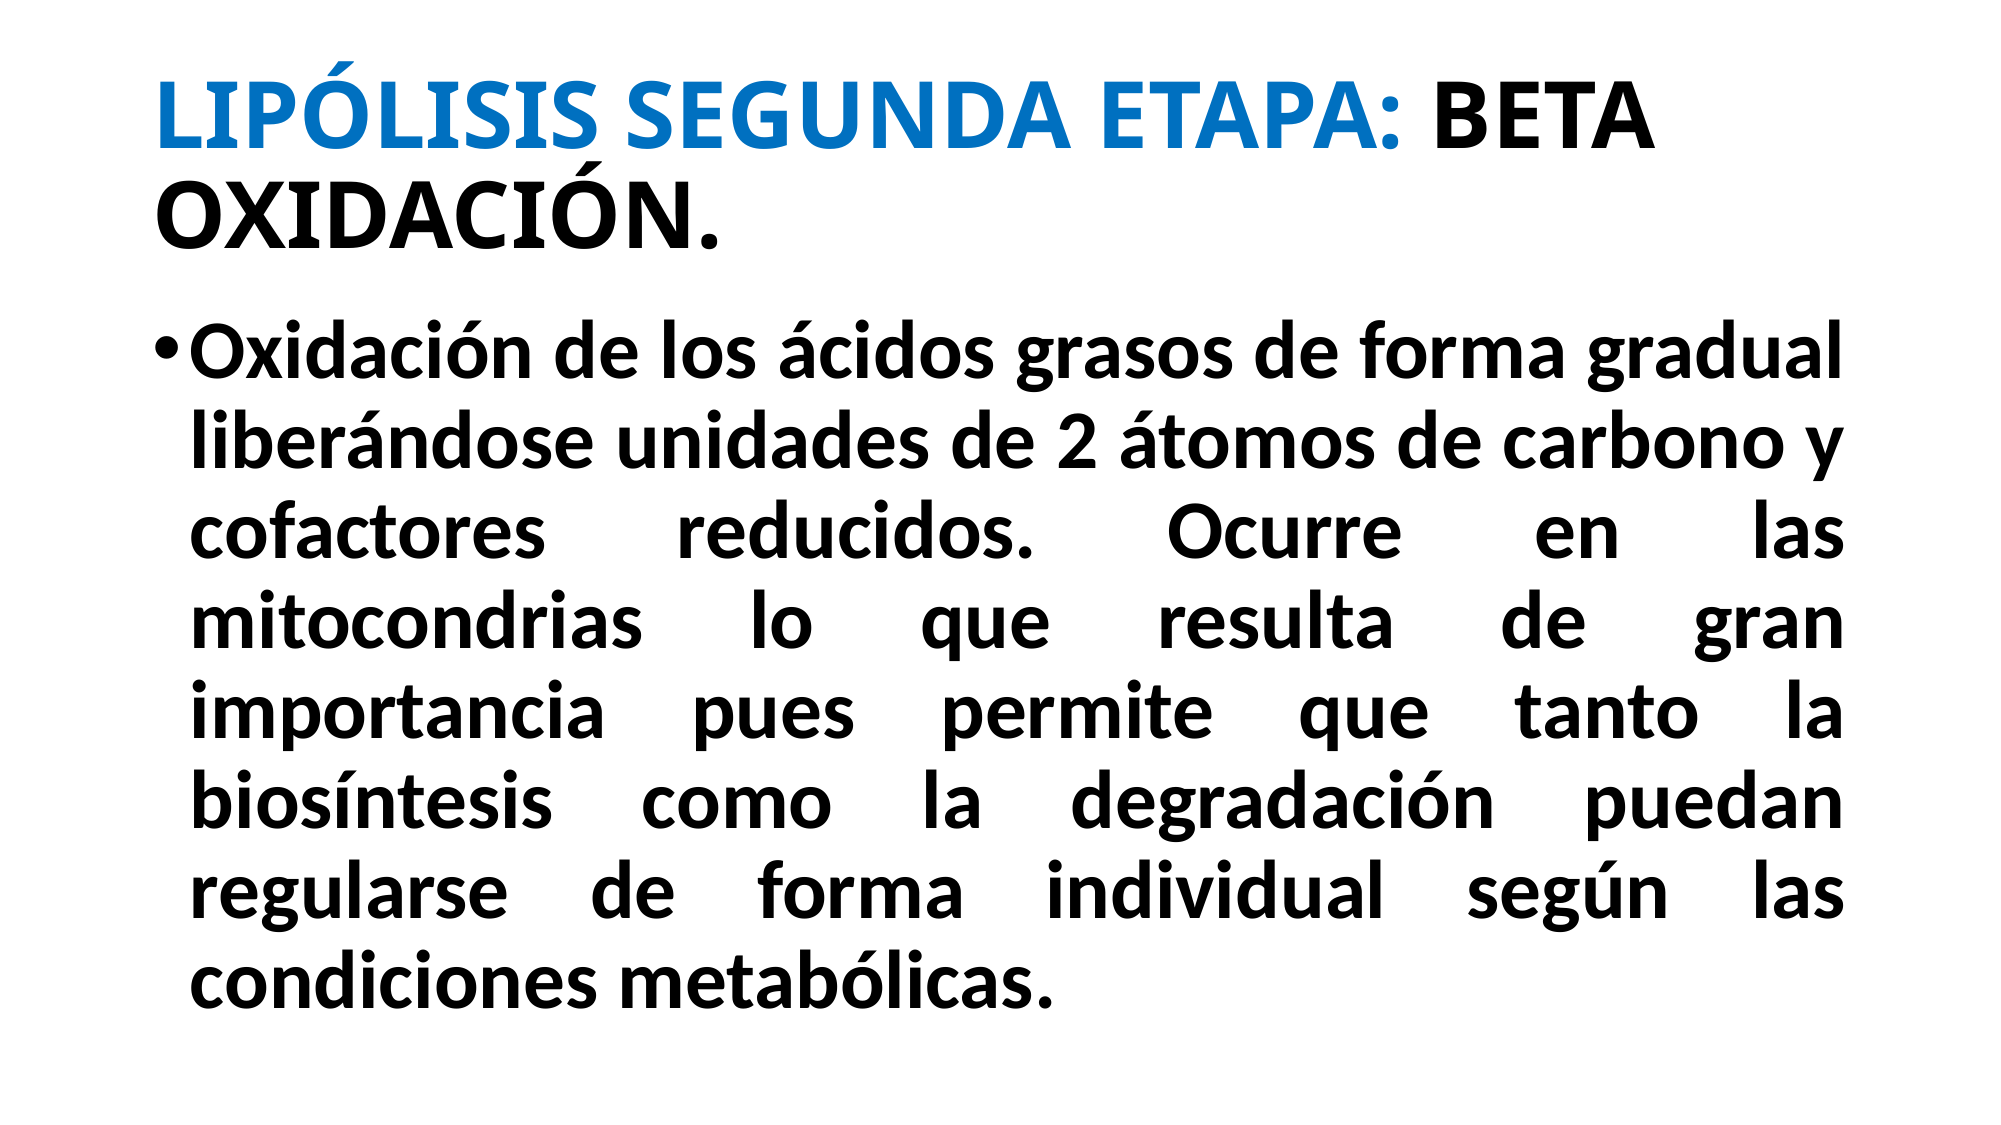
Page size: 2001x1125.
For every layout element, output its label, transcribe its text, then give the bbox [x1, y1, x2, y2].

title LIPÓLISIS SEGUNDA ETAPA: BETA OXIDACIÓN. [137, 59, 1863, 278]
list Oxidación de los ácidos grasos de forma gradual liberándose unidades de 2 átomos de carbono y cofactores reducidos. Ocurre en las mitocondrias lo que resulta de gran importancia pues permite que tanto la biosíntesis como la degradación puedan regularse de forma individual según las condiciones metabólicas. [137, 299, 1863, 1014]
